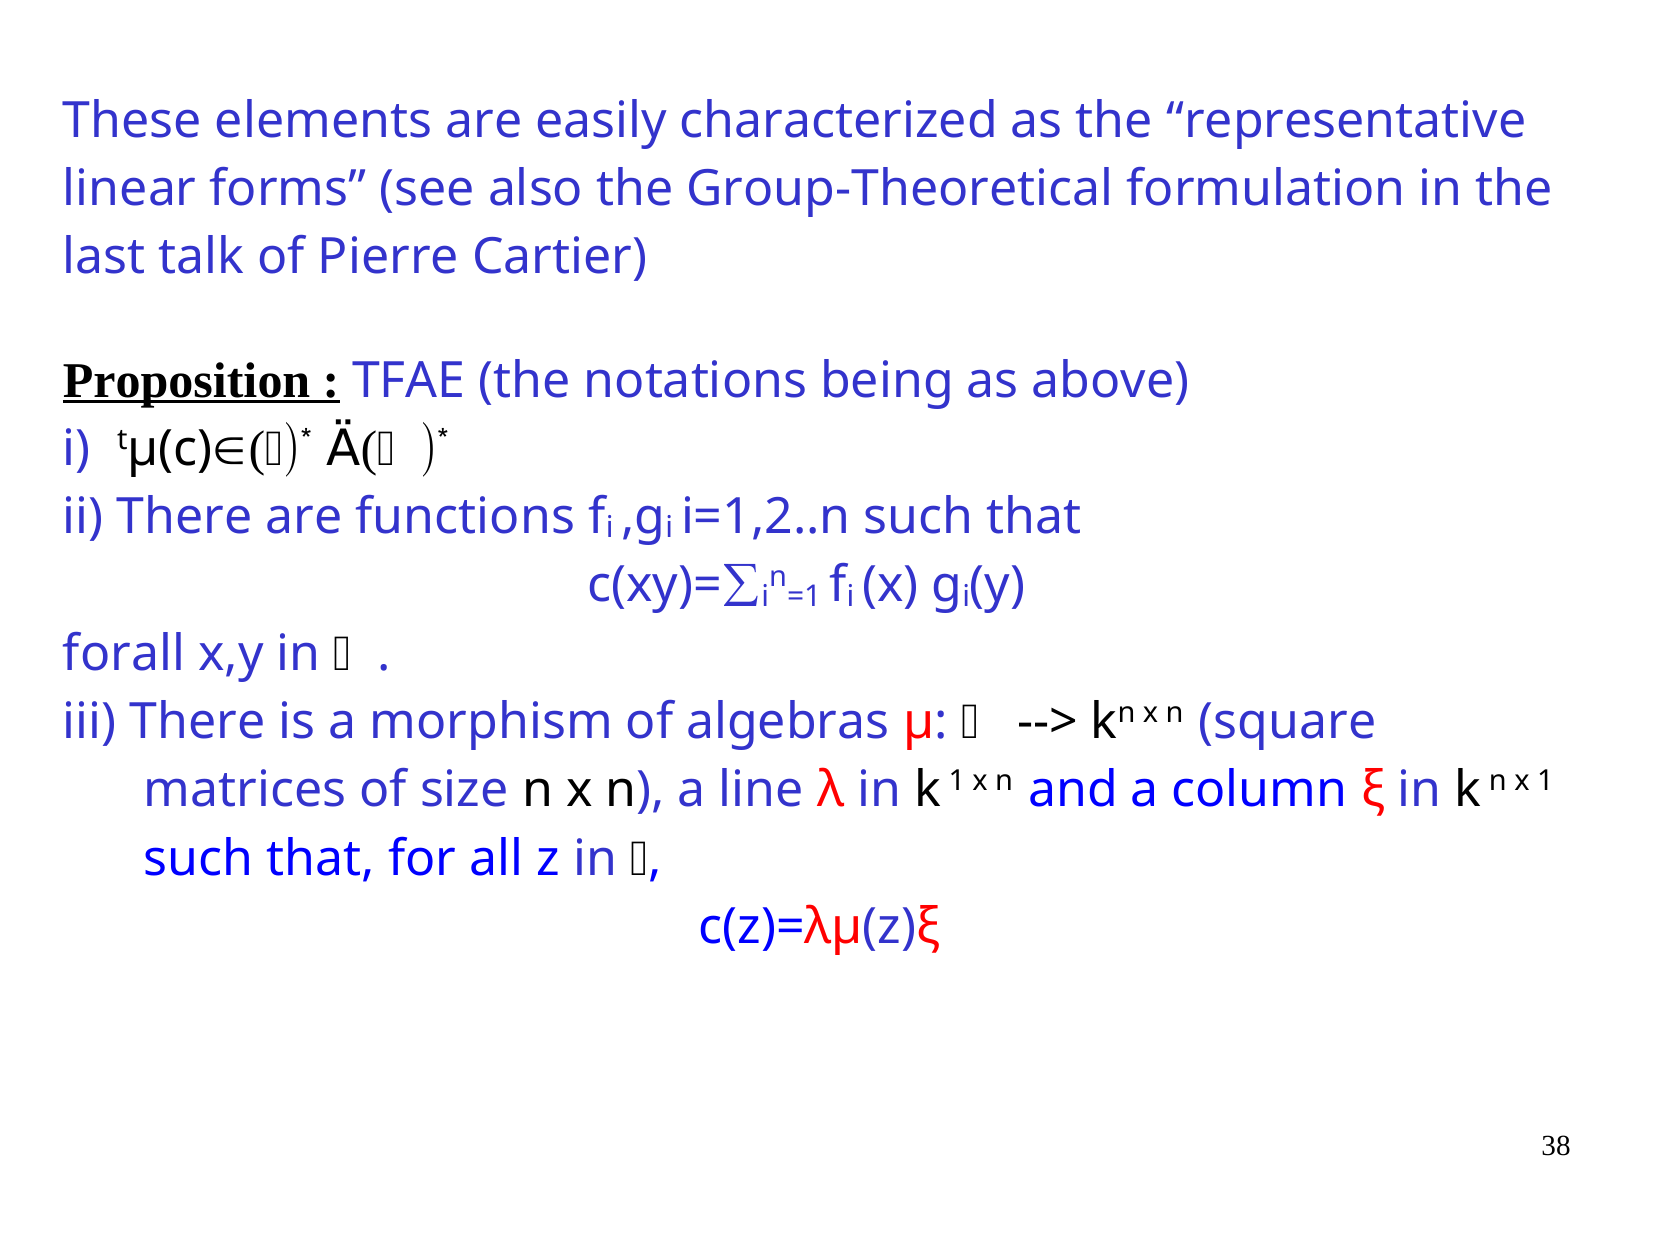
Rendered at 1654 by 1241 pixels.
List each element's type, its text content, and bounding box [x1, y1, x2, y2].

text_box These elements are easily characterized as the “representative linear forms” (see also the Group-Theoretical formulation in the last talk of Pierre Cartier) Proposition : TFAE (the notations being as above) i) tµ(c)()* Ä( )* ii) There are functions fi ,gi i=1,2..n such that c(xy)=∑in=1 fi (x) gi(y) forall x,y in  . iii) There is a morphism of algebras μ:  --> kn x n (square matrices of size n x n), a line λ in k 1 x n and a column ξ in k n x 1 such that, for all z in , c(z)=λμ(z)ξ [48, 76, 1604, 1240]
